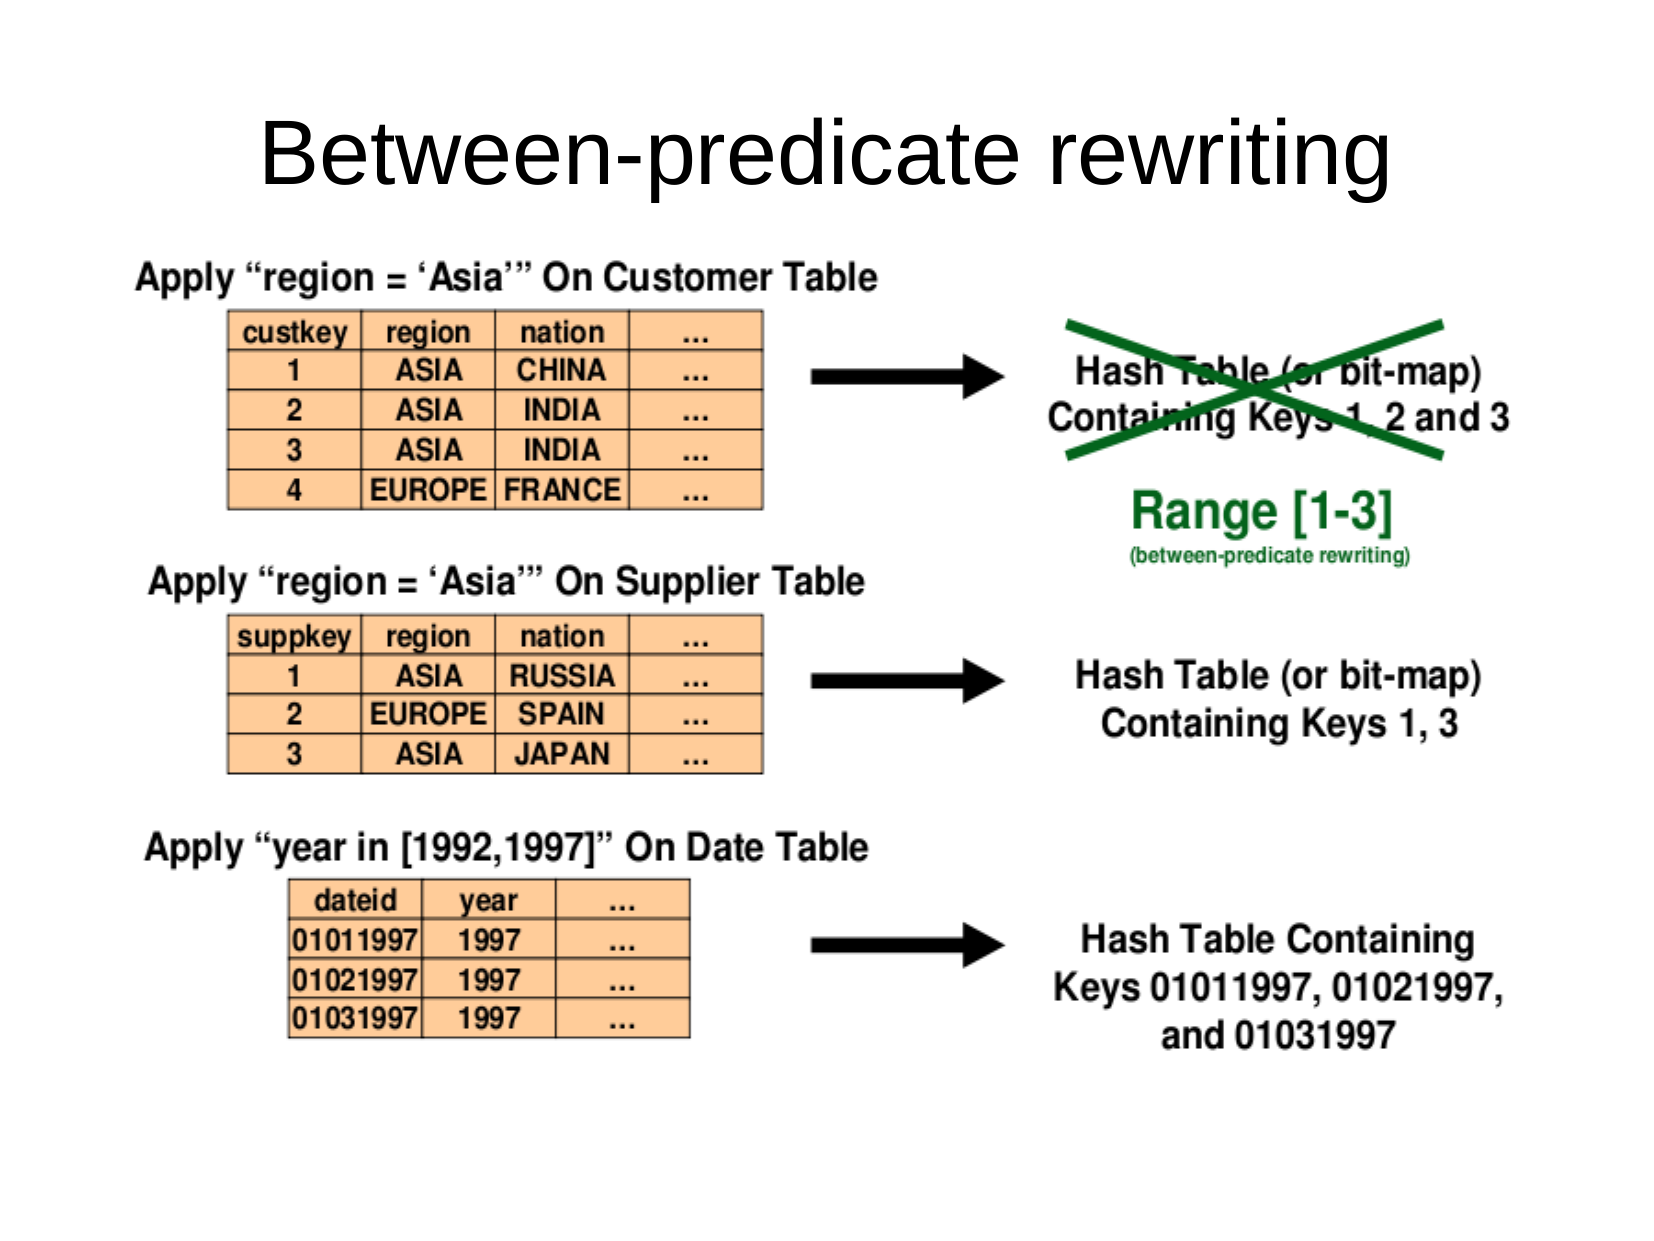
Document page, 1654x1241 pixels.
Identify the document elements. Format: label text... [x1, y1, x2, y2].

title Between-predicate rewriting [82, 56, 1571, 250]
picture [129, 249, 1518, 1063]
